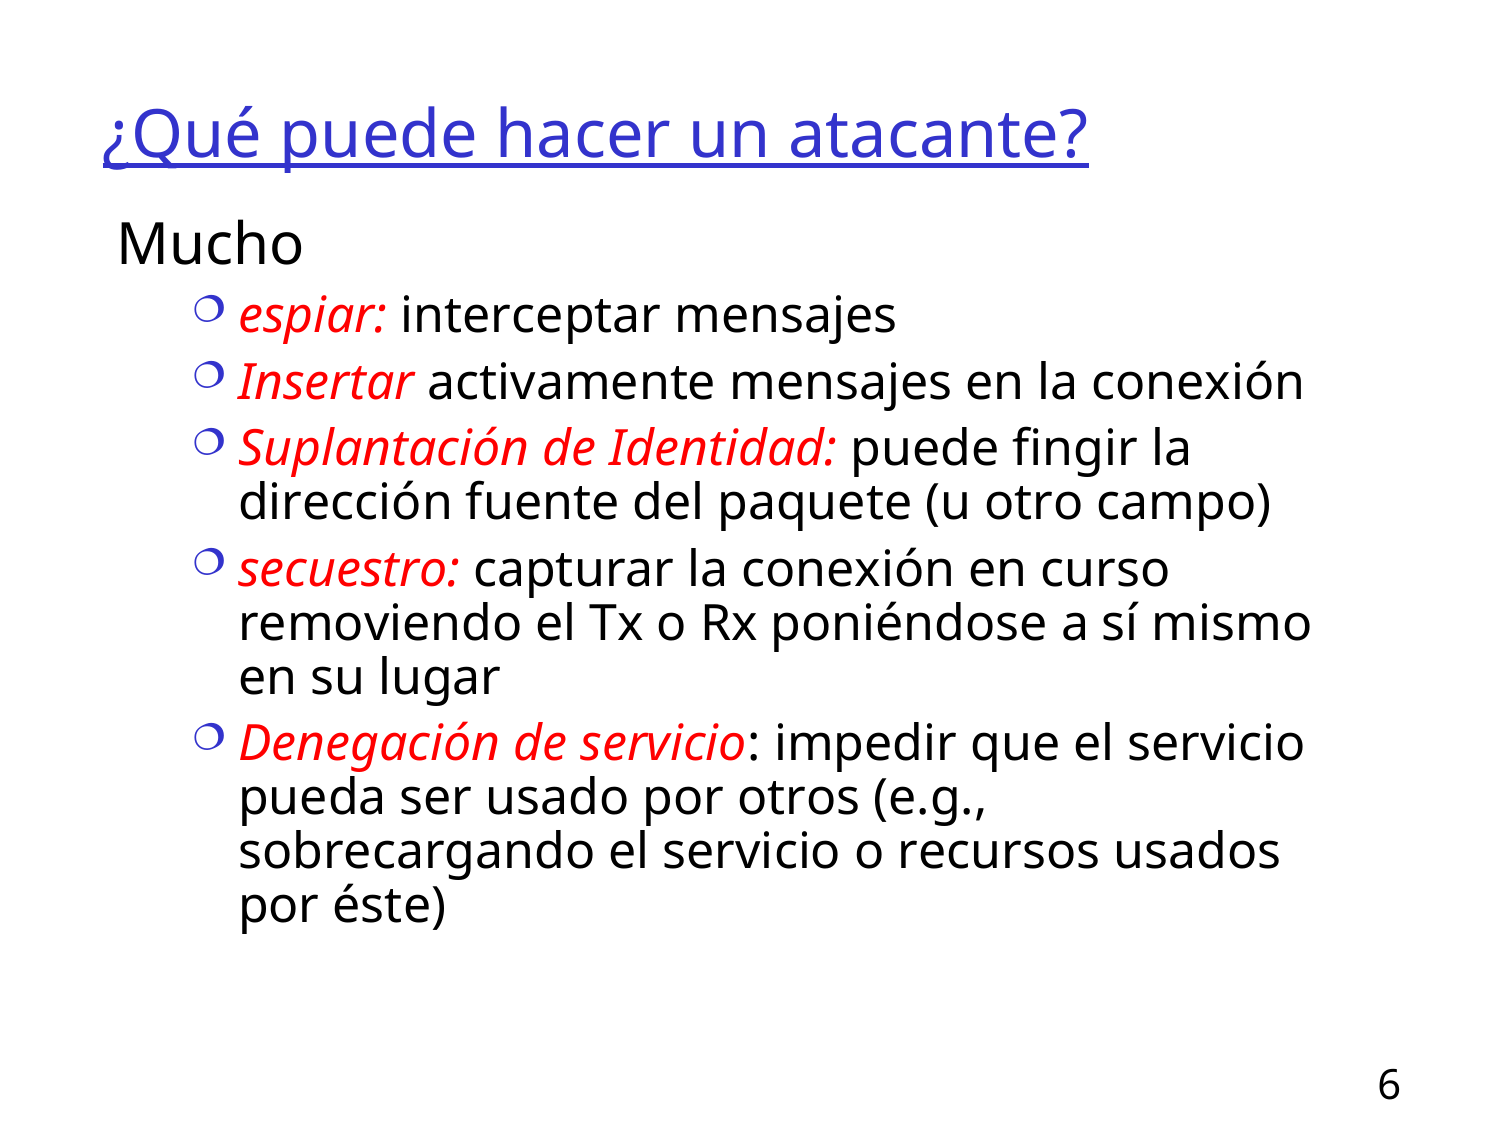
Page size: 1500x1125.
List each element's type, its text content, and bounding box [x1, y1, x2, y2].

list Mucho espiar: interceptar mensajes Insertar activamente mensajes en la conexión Suplantación de Identidad: puede fingir la dirección fuente del paquete (u otro campo) secuestro: capturar la conexión en curso removiendo el Tx o Rx poniéndose a sí mismo en su lugar Denegación de servicio: impedir que el servicio pueda ser usado por otros (e.g., sobrecargando el servicio o recursos usados por éste) [101, 206, 1377, 970]
title ¿Qué puede hacer un atacante? [87, 37, 1437, 225]
